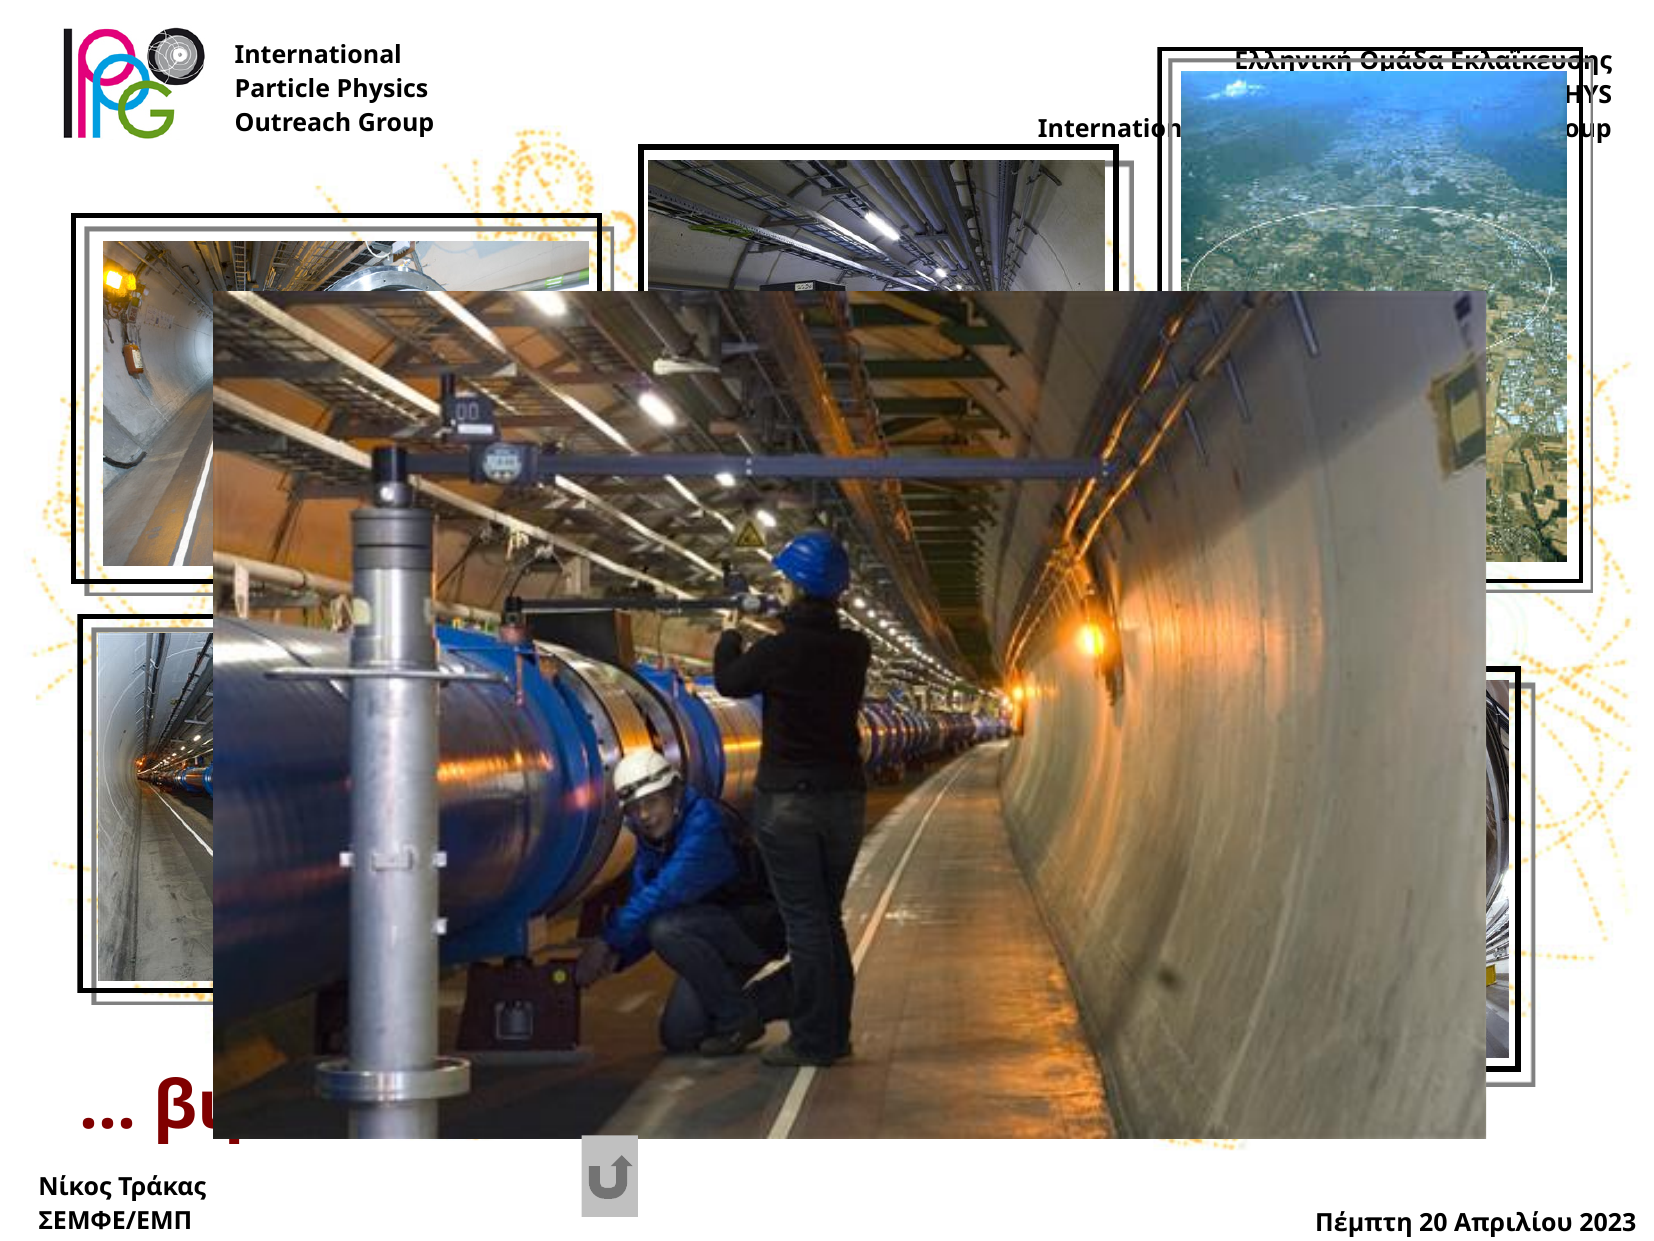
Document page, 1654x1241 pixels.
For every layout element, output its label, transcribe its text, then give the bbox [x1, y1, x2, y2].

picture [0, 5, 1654, 1241]
text_box ... βιβλίο Guinness [64, 1050, 581, 1146]
text_box ... βιβλίο Guinness [638, 1139, 708, 1146]
